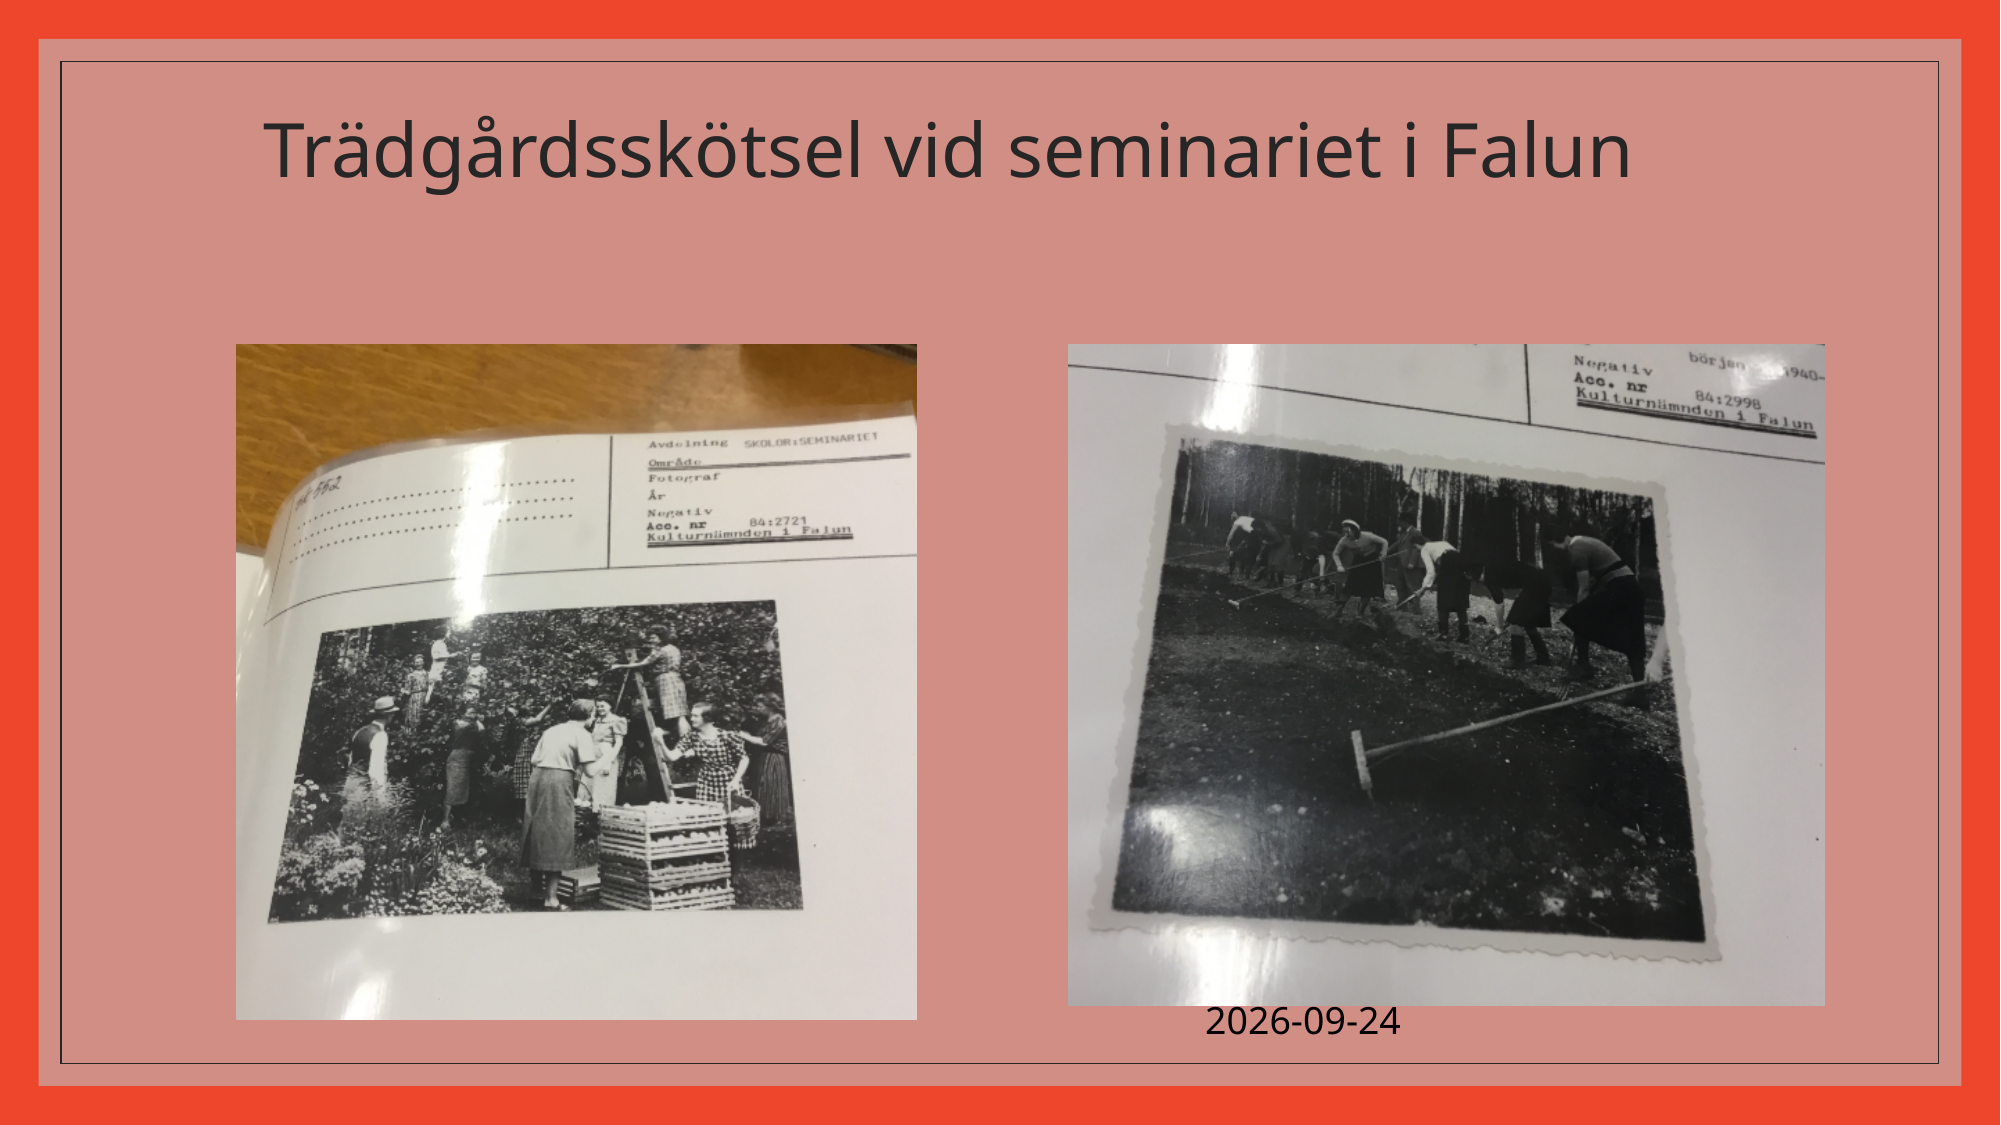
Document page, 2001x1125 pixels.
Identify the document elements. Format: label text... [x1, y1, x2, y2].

slide_number 2020-10-11 [1190, 990, 1665, 1050]
picture [1068, 344, 1825, 1006]
picture [236, 344, 917, 1020]
title Trädgårdsskötsel vid seminariet i Falun [174, 105, 1825, 331]
